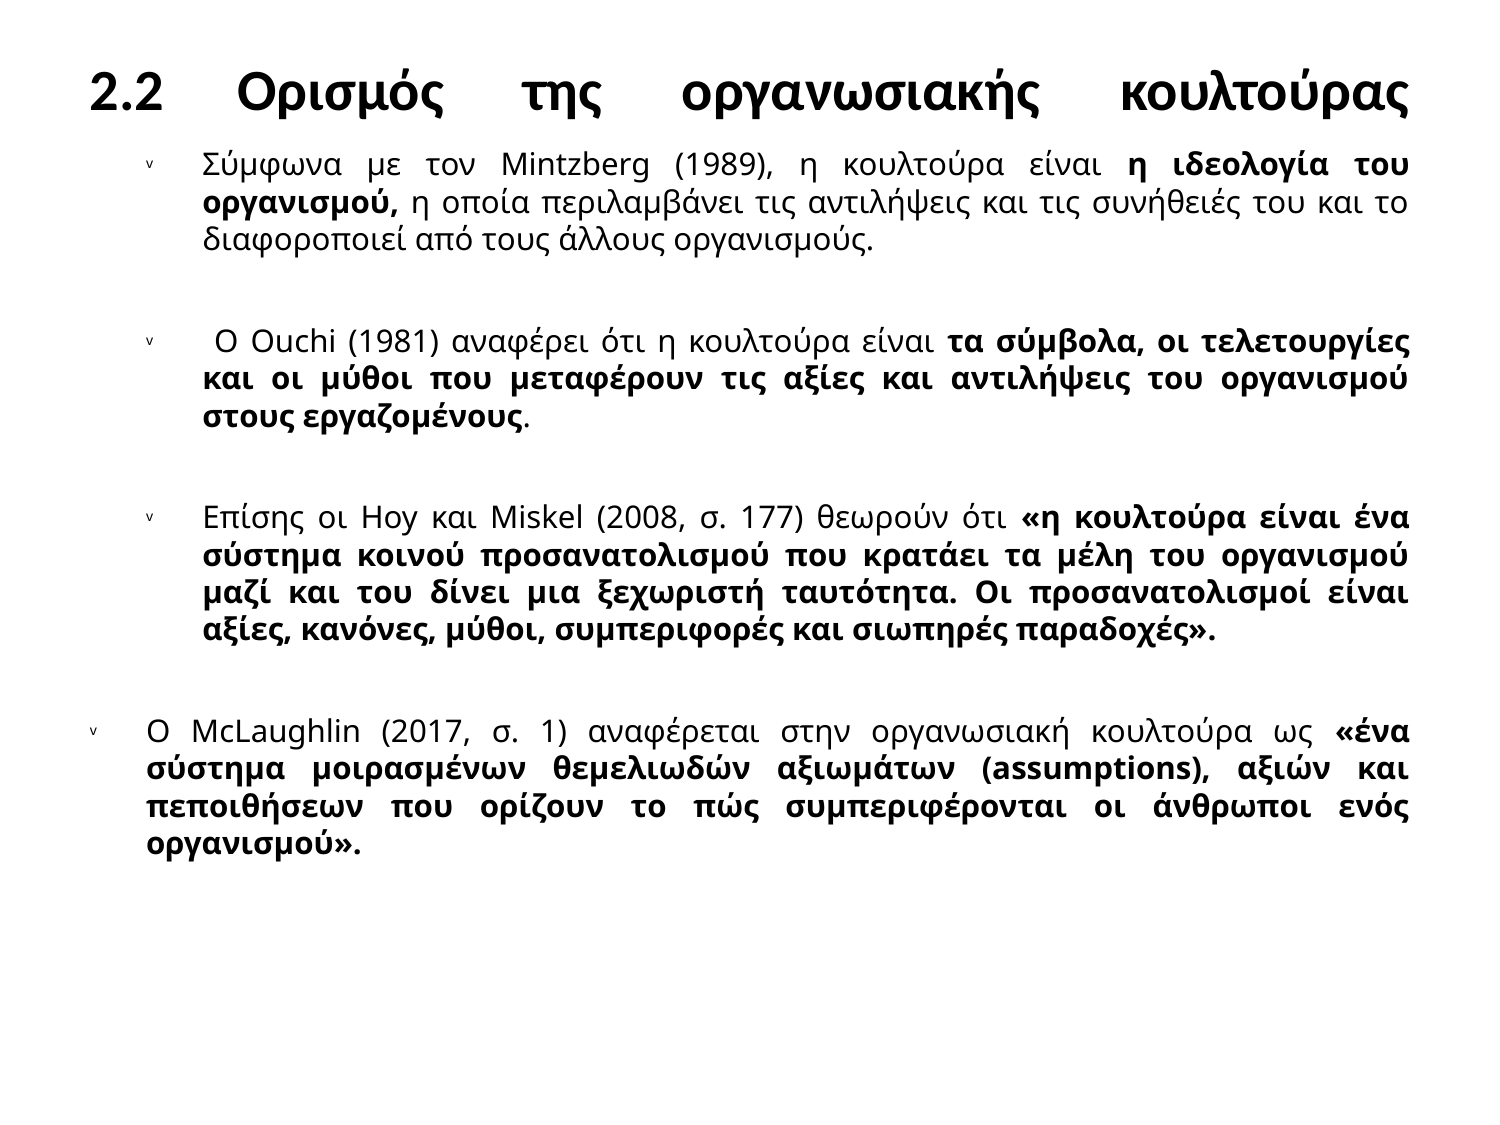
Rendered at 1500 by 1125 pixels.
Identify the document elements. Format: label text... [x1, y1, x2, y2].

title 2.2 Ορισμός της οργανωσιακής κουλτούρας [75, 45, 1425, 126]
list Σύμφωνα με τον Mintzberg (1989), η κουλτούρα είναι η ιδεολογία του οργανισμού, η οποία περιλαμβάνει τις αντιλήψεις και τις συνήθειές του και το διαφοροποιεί από τους άλλους οργανισμούς. Ο Ouchi (1981) αναφέρει ότι η κουλτούρα είναι τα σύμβολα, οι τελετουργίες και οι μύθοι που μεταφέρουν τις αξίες και αντιλήψεις του οργανισμού στους εργαζομένους. Επίσης οι Hoy και Miskel (2008, σ. 177) θεωρούν ότι «η κουλτούρα είναι ένα σύστημα κοινού προσανατολισμού που κρατάει τα μέλη του οργανισμού μαζί και του δίνει μια ξεχωριστή ταυτότητα. Οι προσανατολισμοί είναι αξίες, κανόνες, μύθοι, συμπεριφορές και σιωπηρές παραδοχές». Ο McLaughlin (2017, σ. 1) αναφέρεται στην οργανωσιακή κουλτούρα ως «ένα σύστημα μοιρασμένων θεμελιωδών αξιωμάτων (assumptions), αξιών και πεποιθήσεων που ορίζουν το πώς συμπεριφέρονται οι άνθρωποι ενός οργανισμού». [75, 137, 1425, 1059]
